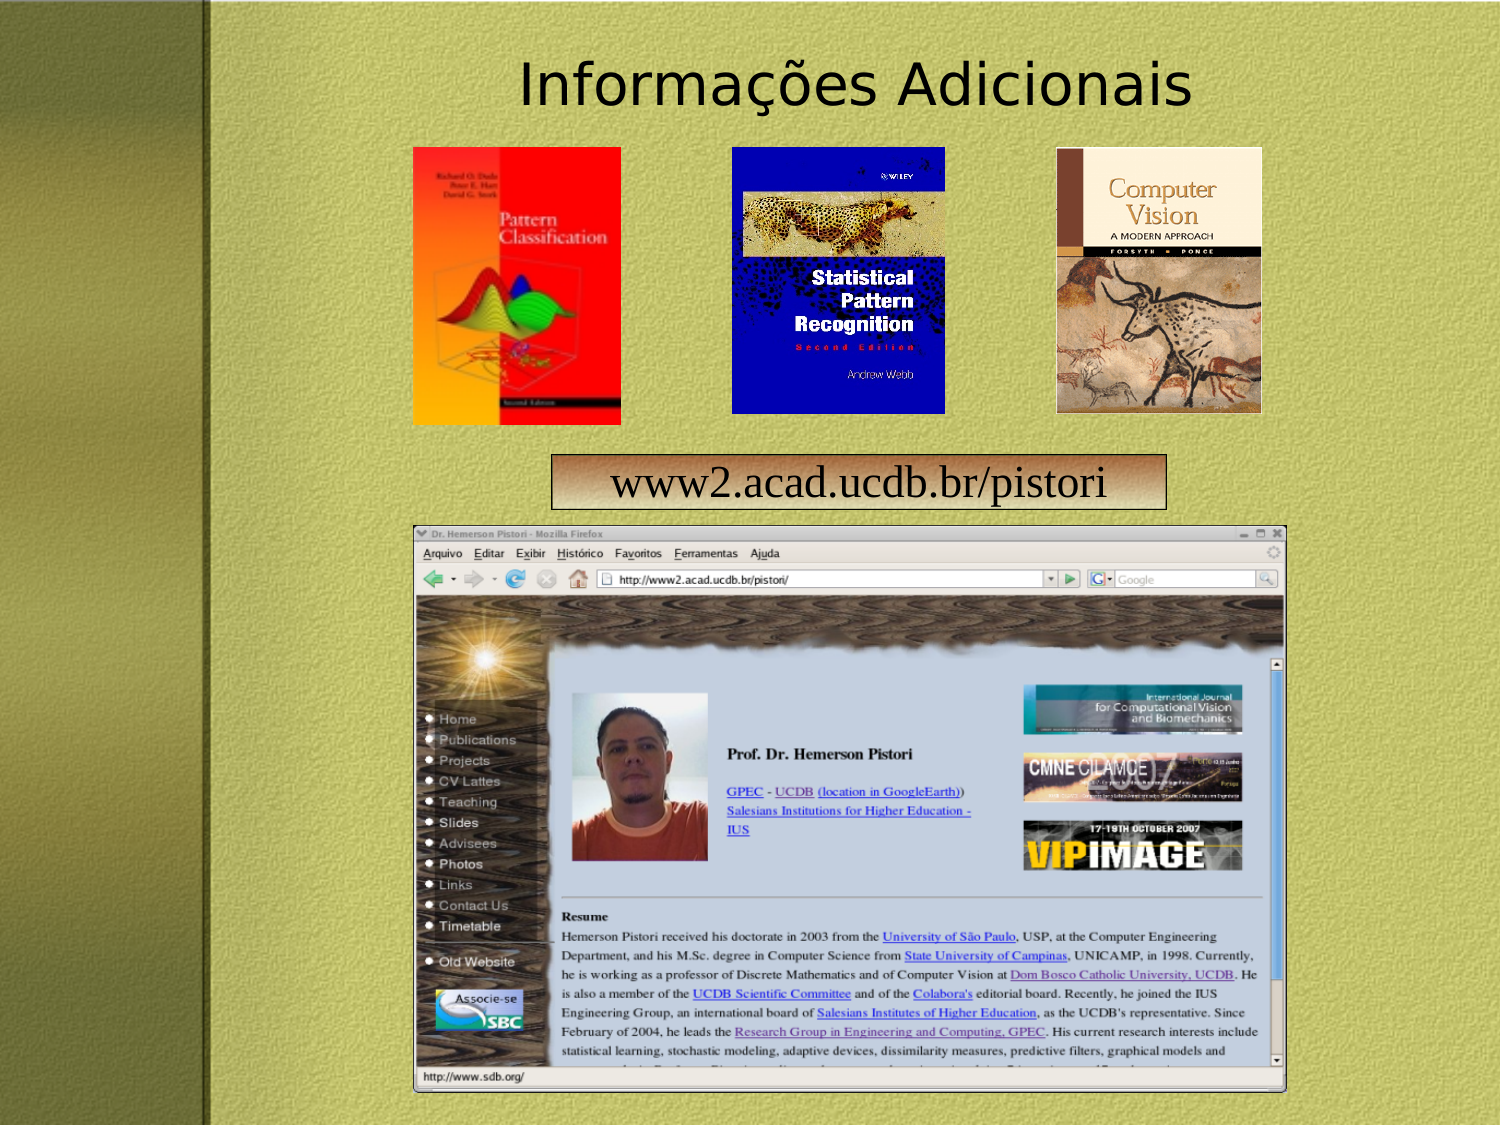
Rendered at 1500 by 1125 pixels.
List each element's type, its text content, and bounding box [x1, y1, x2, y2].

title Informações Adicionais [206, 0, 1500, 180]
text_box www2.acad.ucdb.br/pistori [551, 454, 1167, 510]
picture [0, 0, 1500, 1125]
